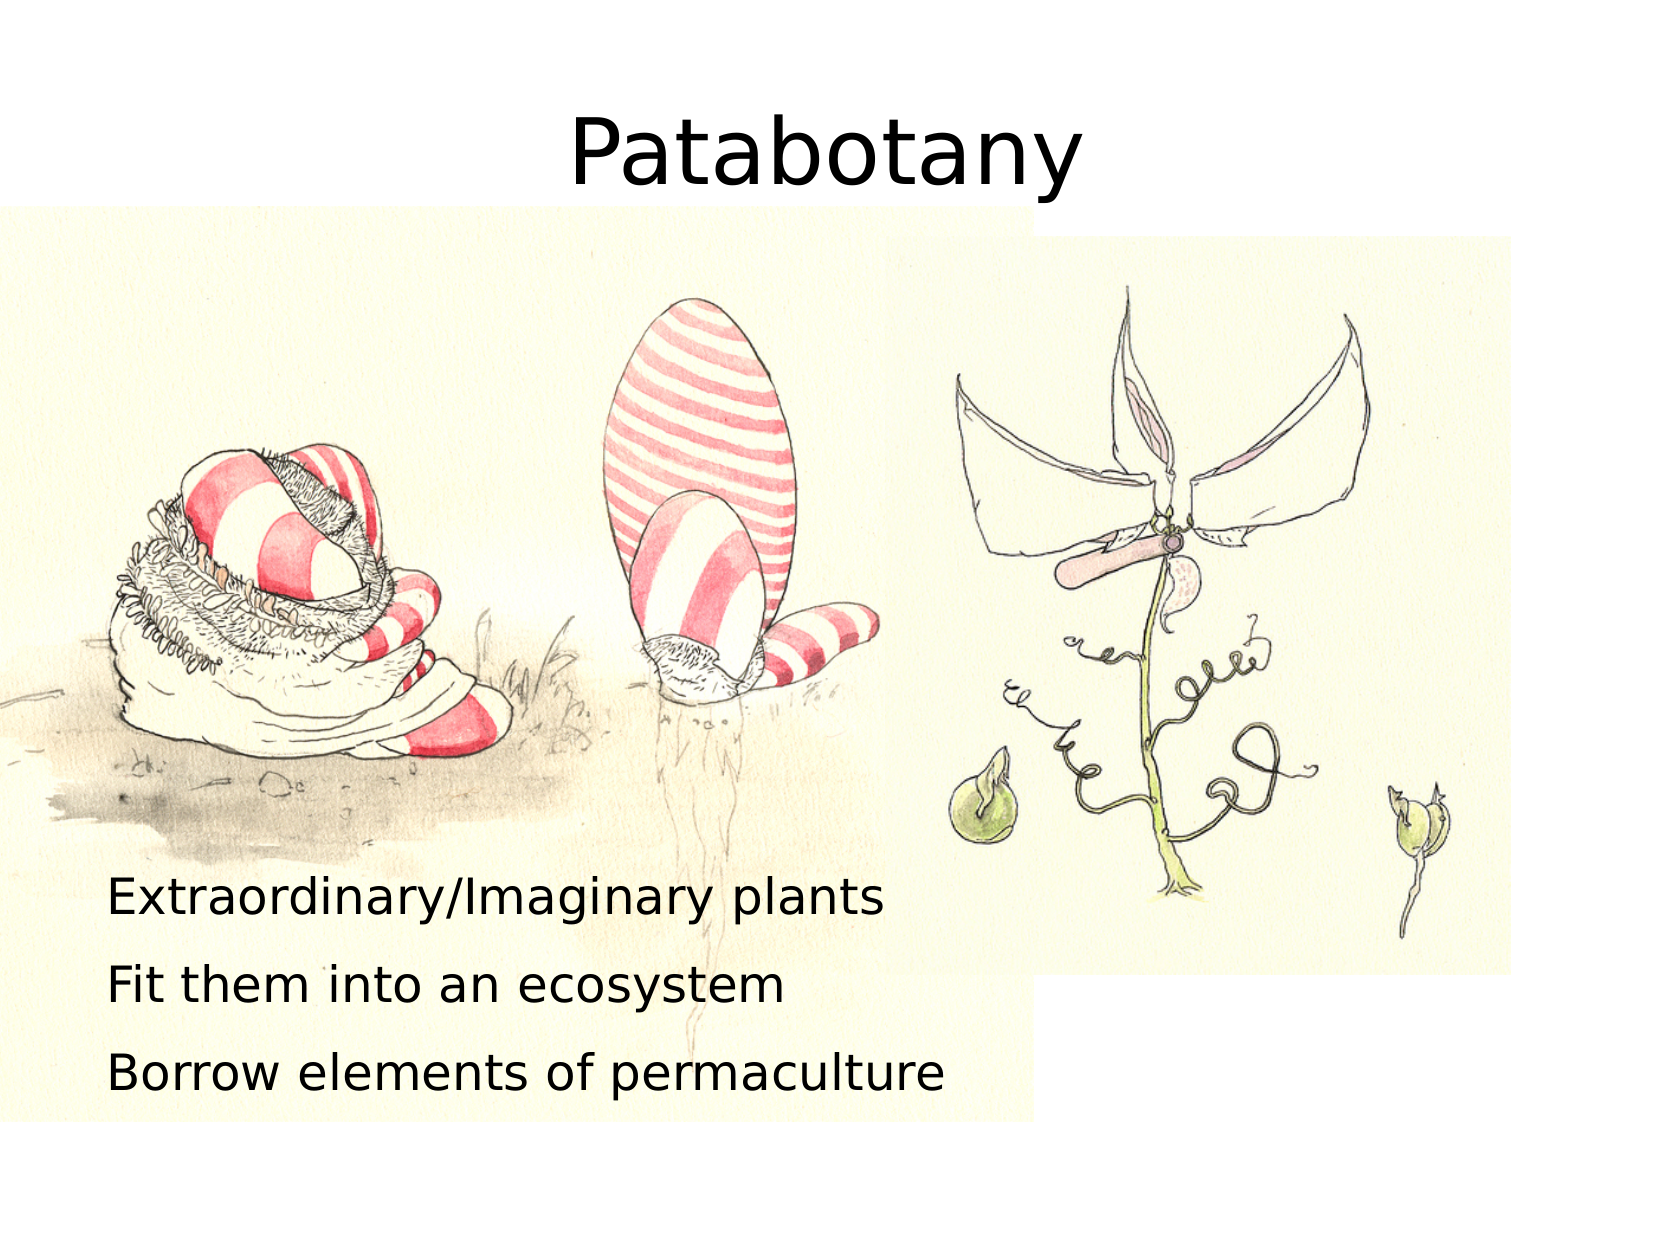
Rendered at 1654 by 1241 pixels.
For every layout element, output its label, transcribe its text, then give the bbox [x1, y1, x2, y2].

title Patabotany [82, 49, 1571, 257]
picture [0, 206, 1511, 1123]
list Extraordinary/Imaginary plants Fit them into an ecosystem Borrow elements of permaculture [88, 868, 1577, 1136]
